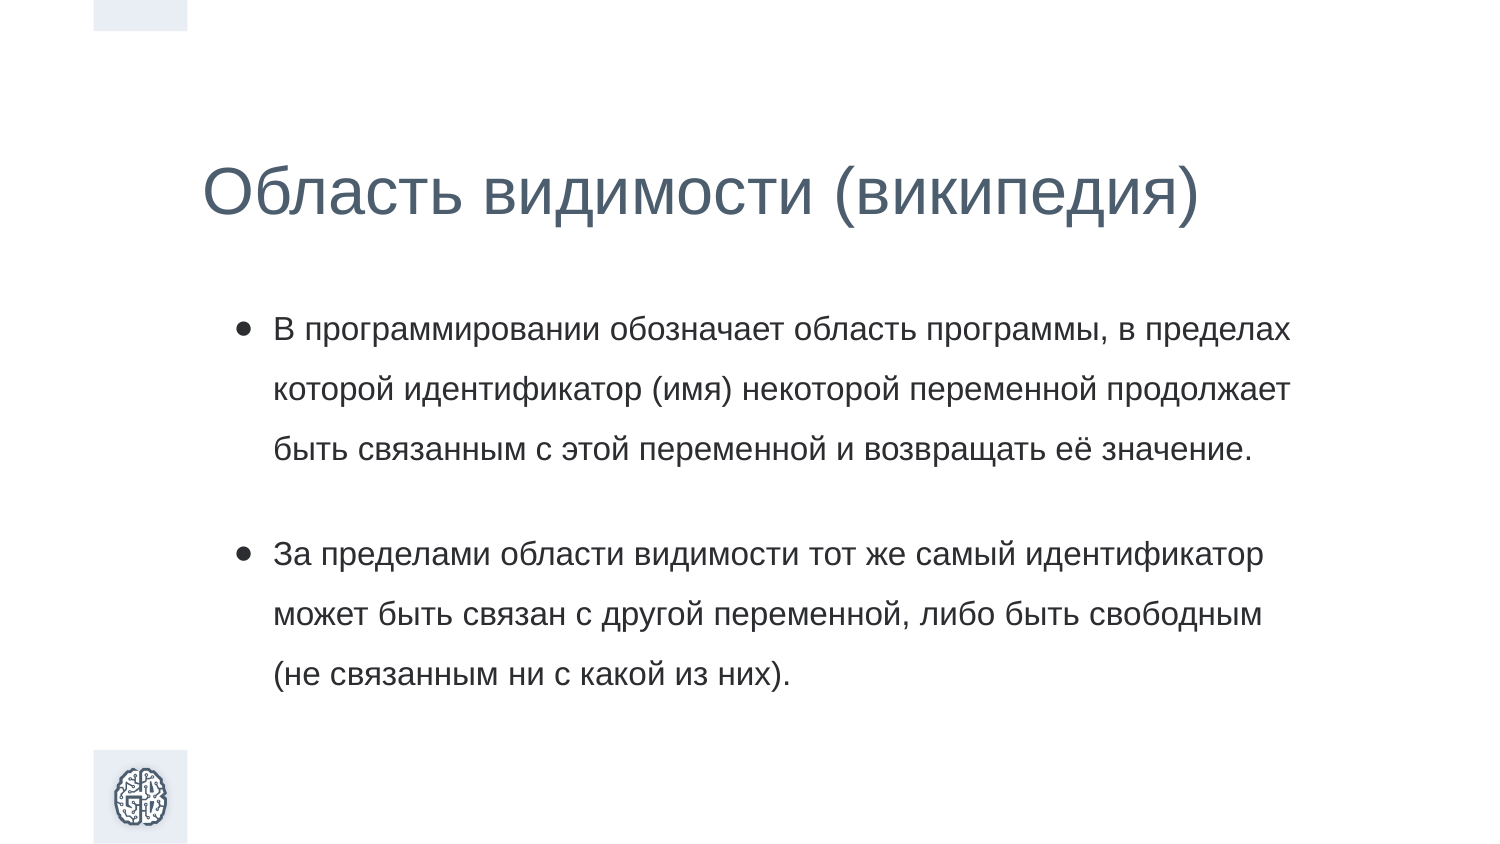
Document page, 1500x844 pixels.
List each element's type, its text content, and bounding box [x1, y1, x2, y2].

text_box В программировании обозначает область программы, в пределах которой идентификатор (имя) некоторой переменной продолжает быть связанным с этой переменной и возвращать её значение. [187, 259, 1312, 484]
text_box За пределами области видимости тот же самый идентификатор может быть связан с другой переменной, либо быть свободным (не связанным ни с какой из них). [187, 484, 1312, 720]
picture [106, 760, 175, 834]
text_box Область видимости (википедия) [187, 93, 1312, 259]
